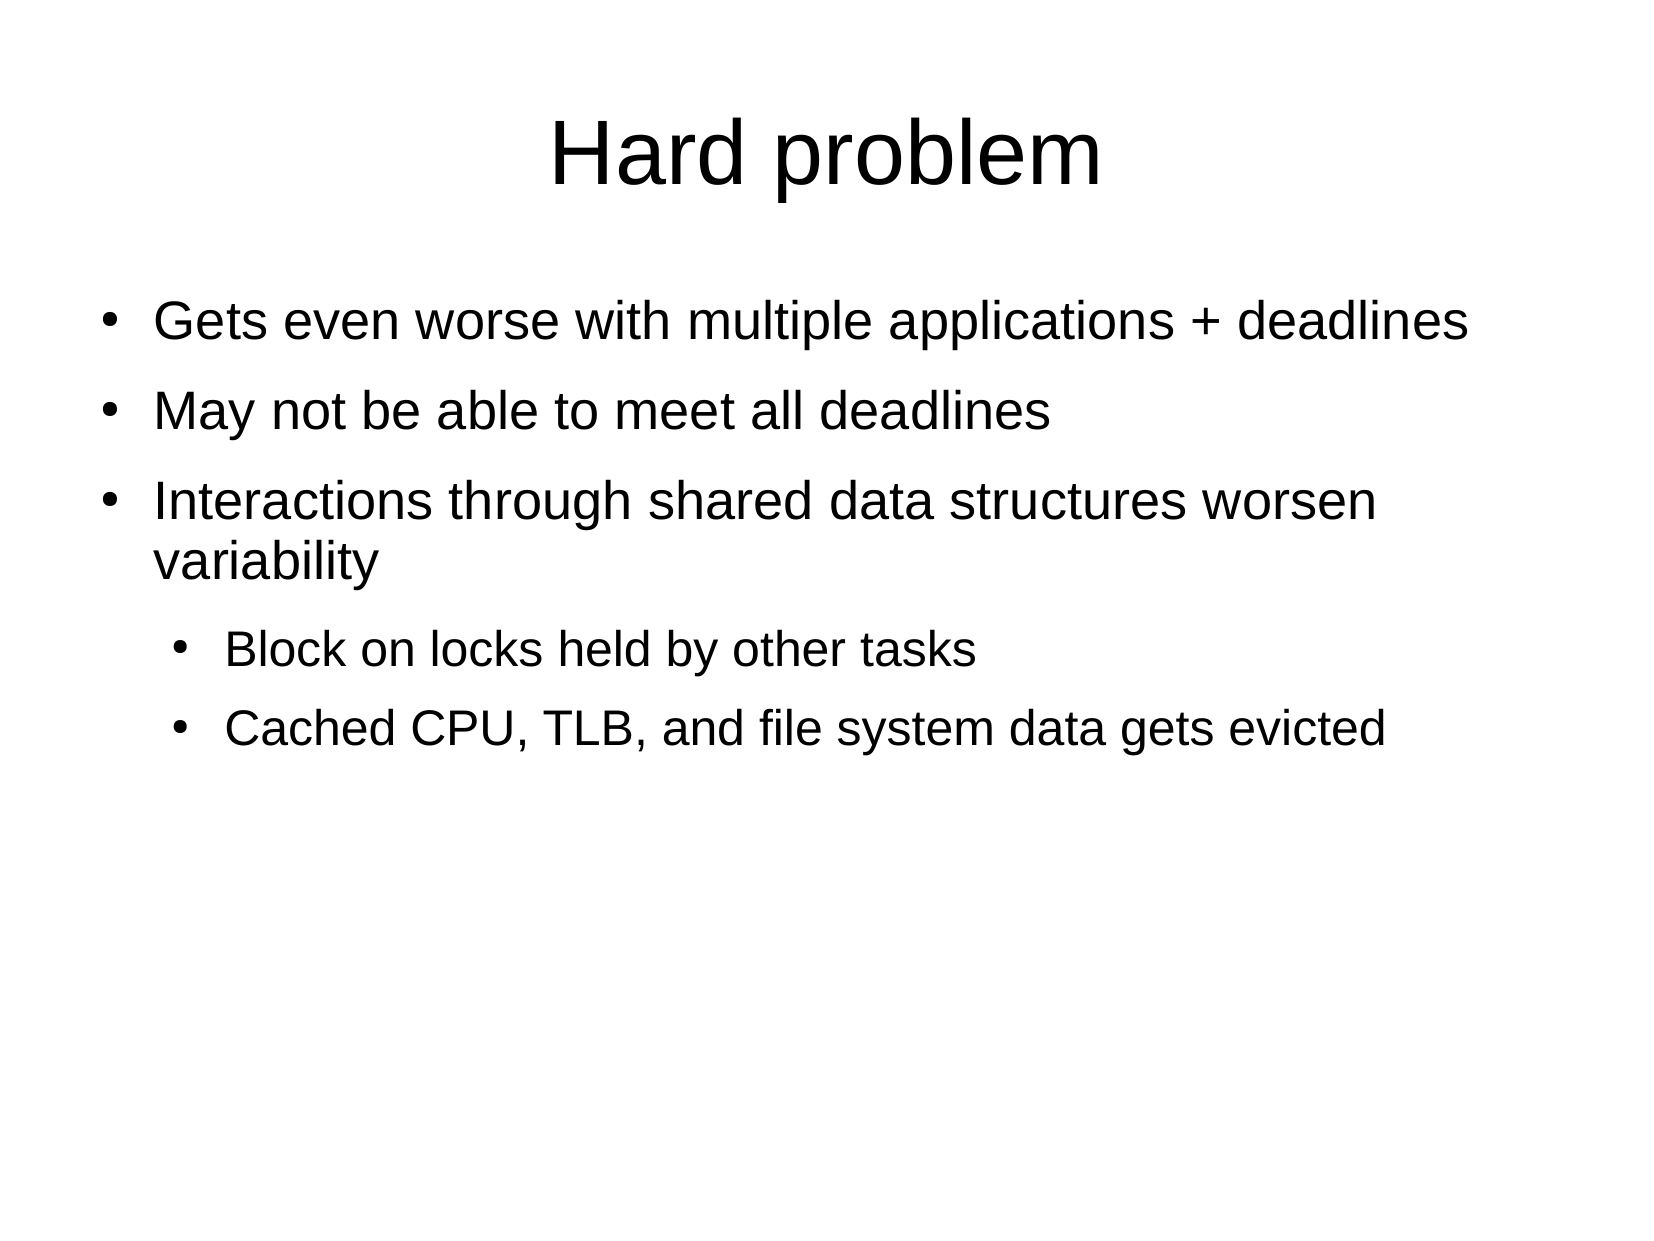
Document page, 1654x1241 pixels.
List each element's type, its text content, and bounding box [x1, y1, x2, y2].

title Hard problem [82, 49, 1571, 257]
list Gets even worse with multiple applications + deadlines May not be able to meet all deadlines Interactions through shared data structures worsen variability Block on locks held by other tasks Cached CPU, TLB, and file system data gets evicted [82, 290, 1571, 1010]
